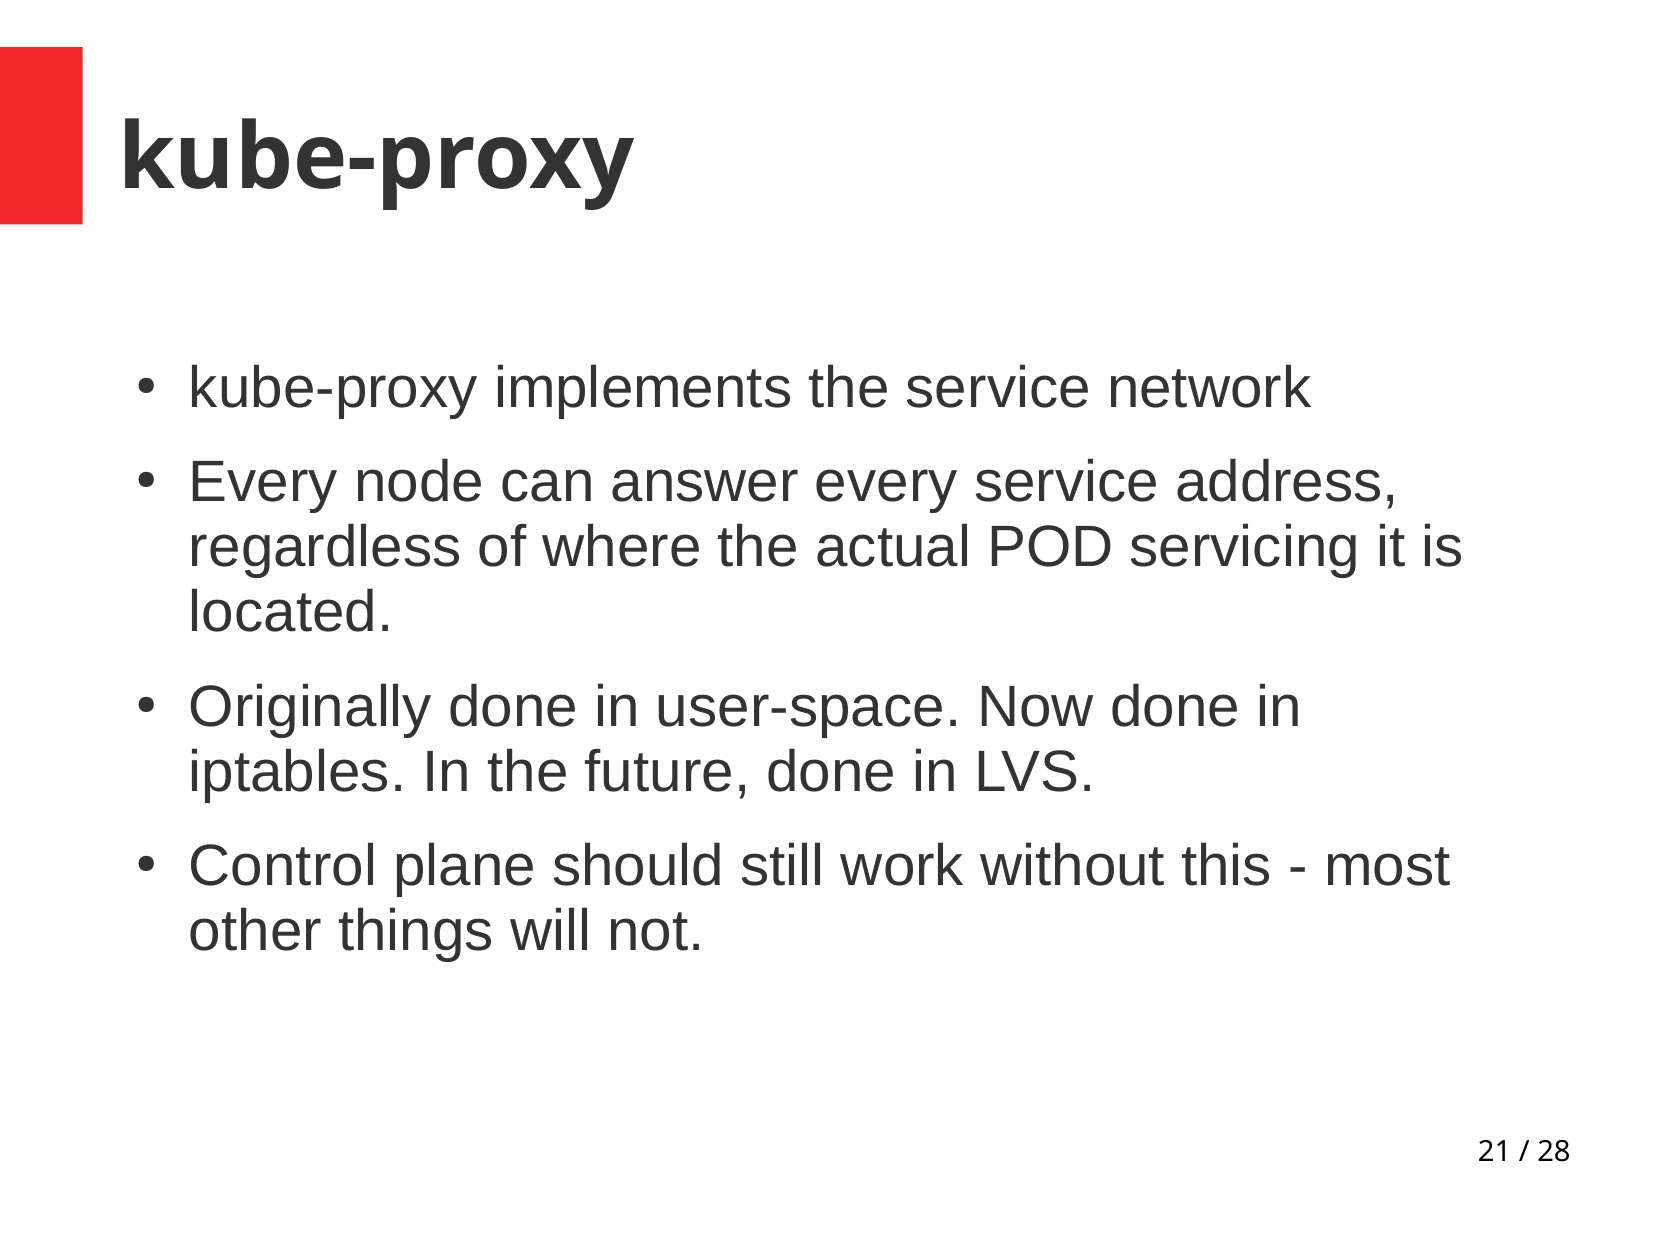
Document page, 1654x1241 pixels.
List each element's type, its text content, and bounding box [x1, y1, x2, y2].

title kube-proxy [118, 49, 1571, 257]
list kube-proxy implements the service network Every node can answer every service address, regardless of where the actual POD servicing it is located. Originally done in user-space. Now done in iptables. In the future, done in LVS. Control plane should still work without this - most other things will not. [118, 354, 1536, 1074]
